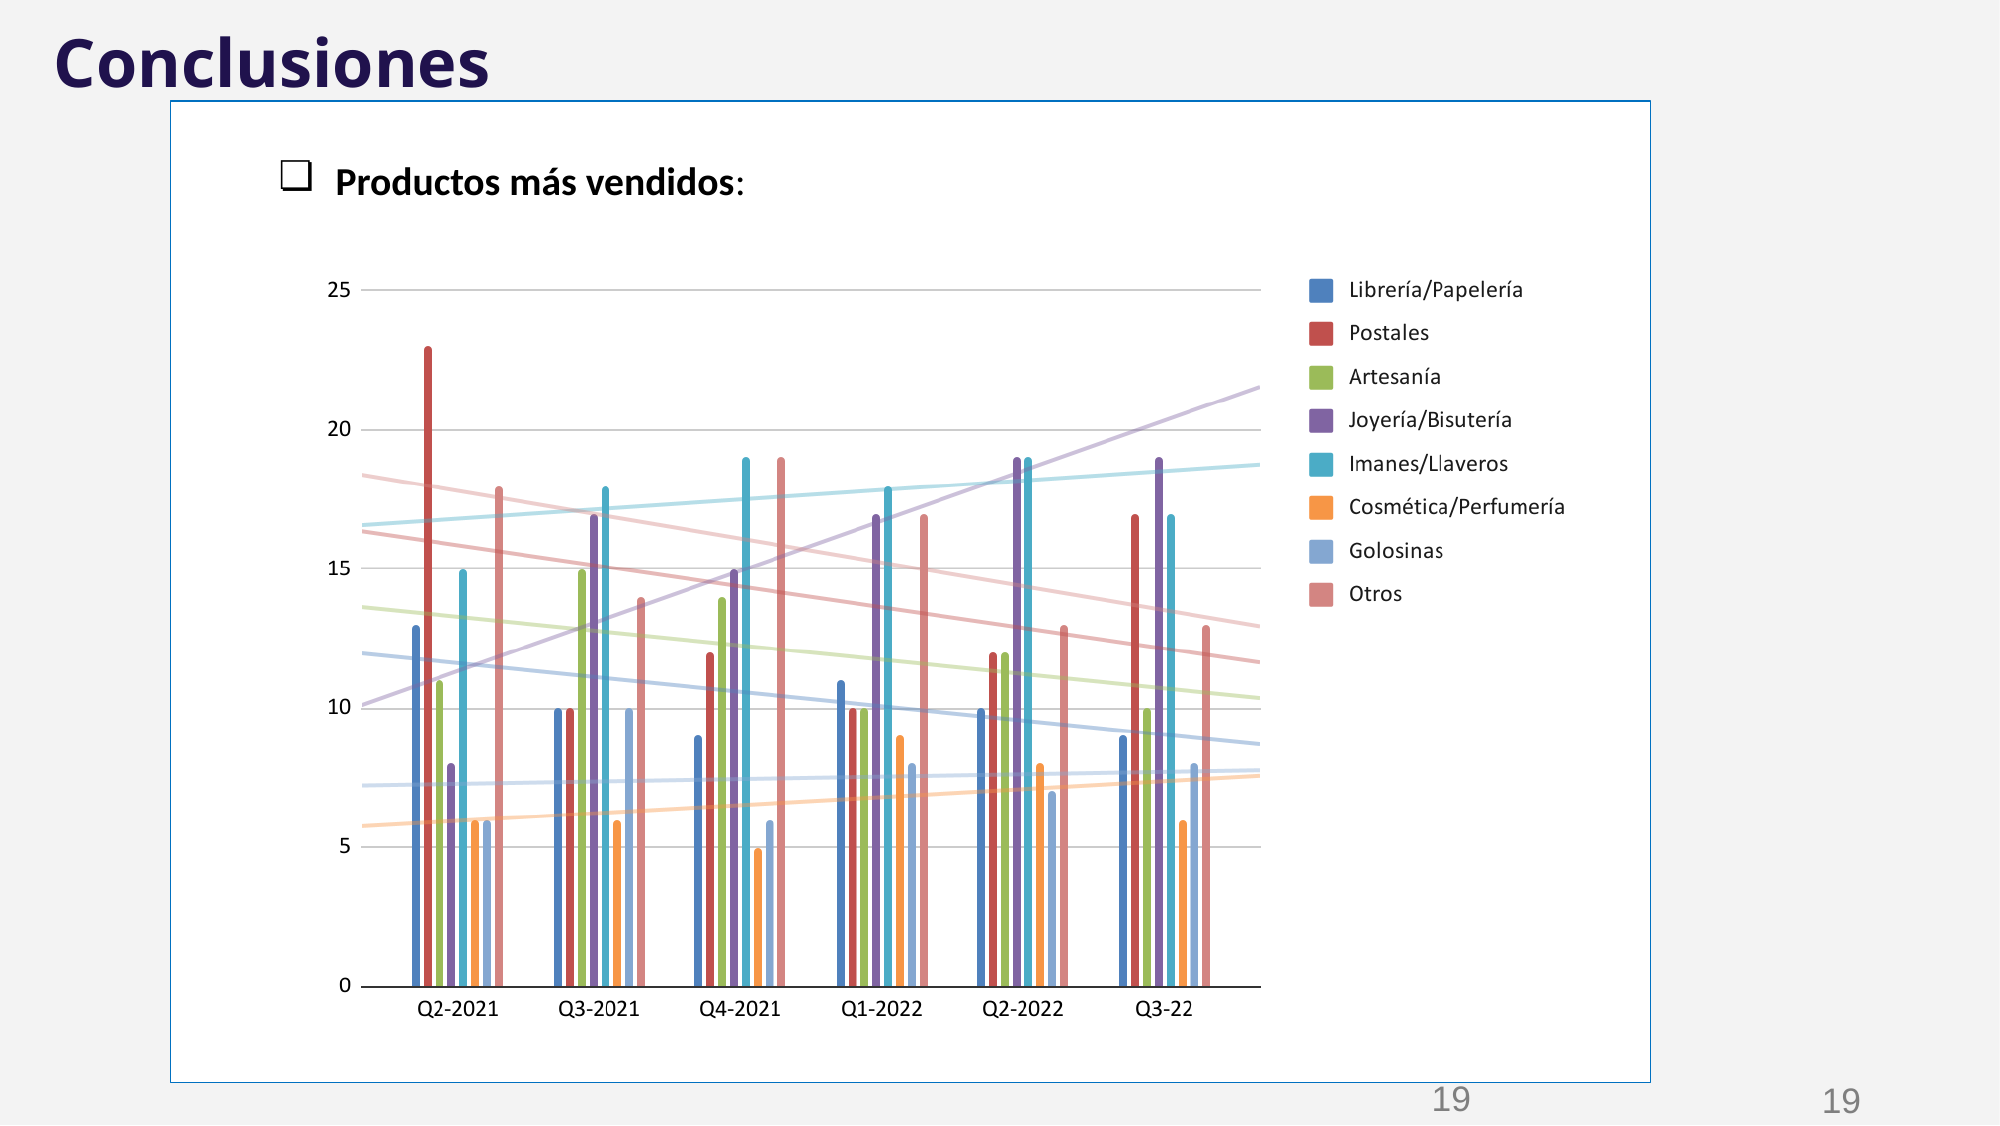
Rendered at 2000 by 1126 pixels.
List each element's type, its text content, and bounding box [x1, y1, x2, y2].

picture [273, 237, 1607, 1063]
text_box Conclusiones [53, 0, 1946, 124]
text_box <number> [1413, 1067, 1881, 1126]
text_box Productos más vendidos: [170, 100, 1651, 1083]
